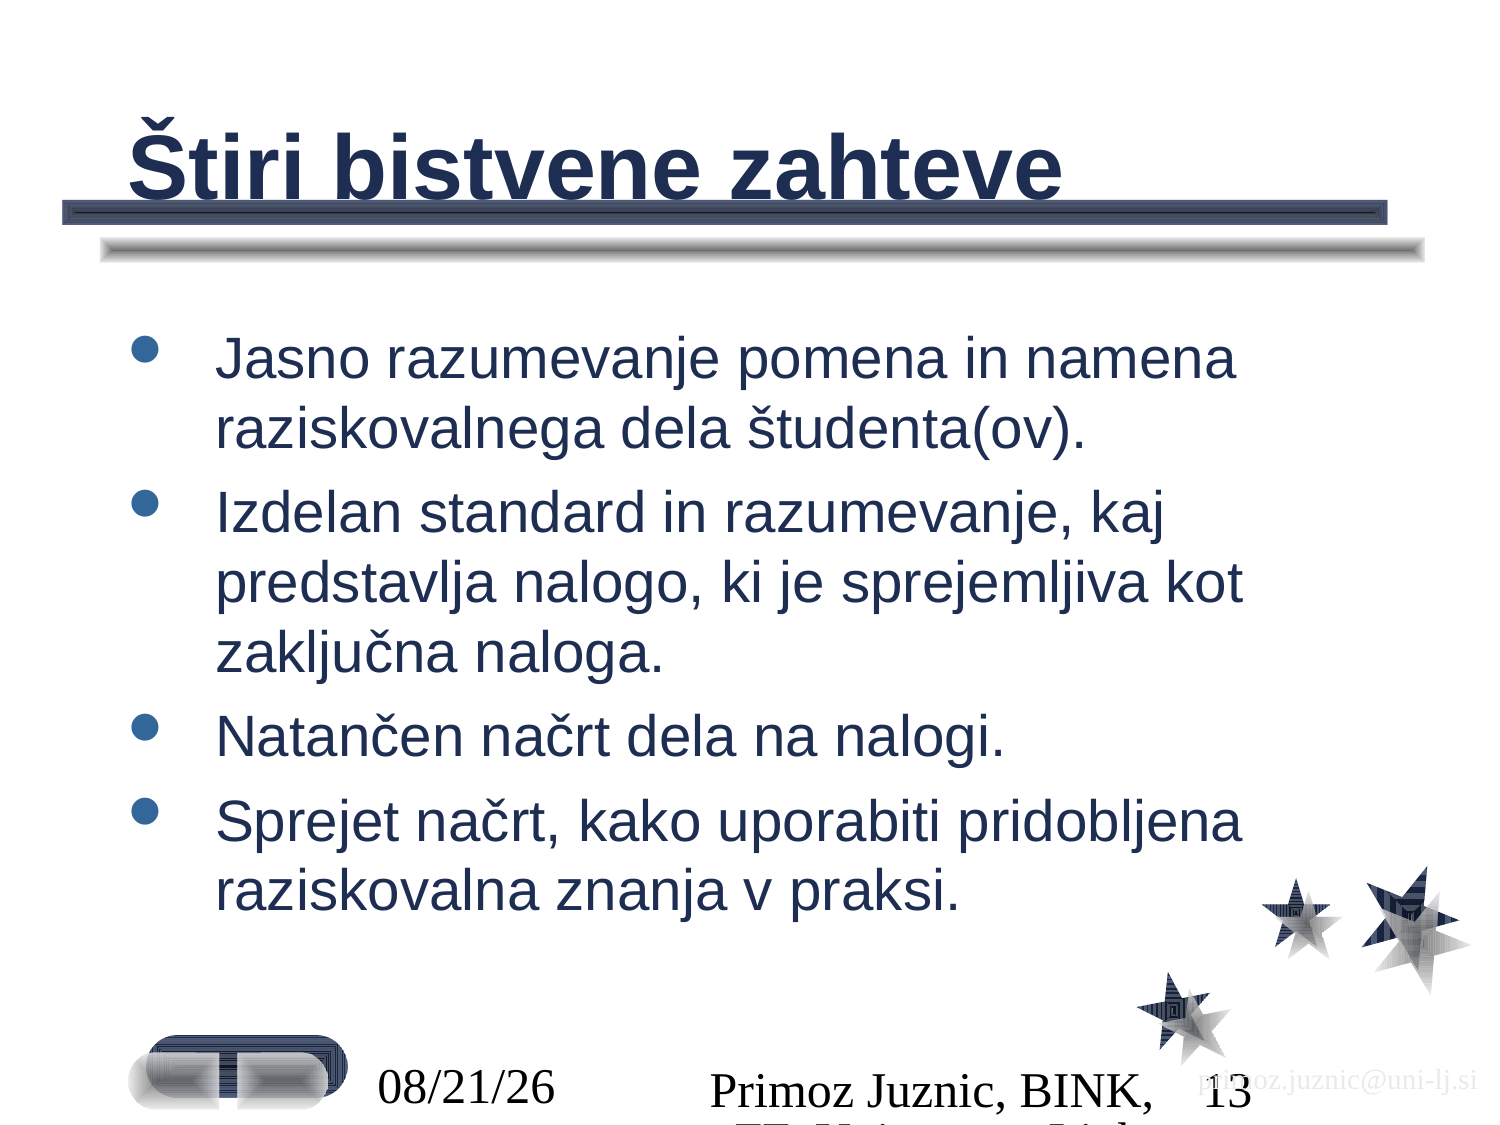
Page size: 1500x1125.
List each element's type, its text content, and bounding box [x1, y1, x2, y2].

title Štiri bistvene zahteve [112, 37, 1388, 225]
list Jasno razumevanje pomena in namena raziskovalnega dela študenta(ov). Izdelan standard in razumevanje, kaj predstavlja nalogo, ki je sprejemljiva kot zaključna naloga. Natančen načrt dela na nalogi. Sprejet načrt, kako uporabiti pridobljena raziskovalna znanja v praksi. [112, 312, 1388, 988]
